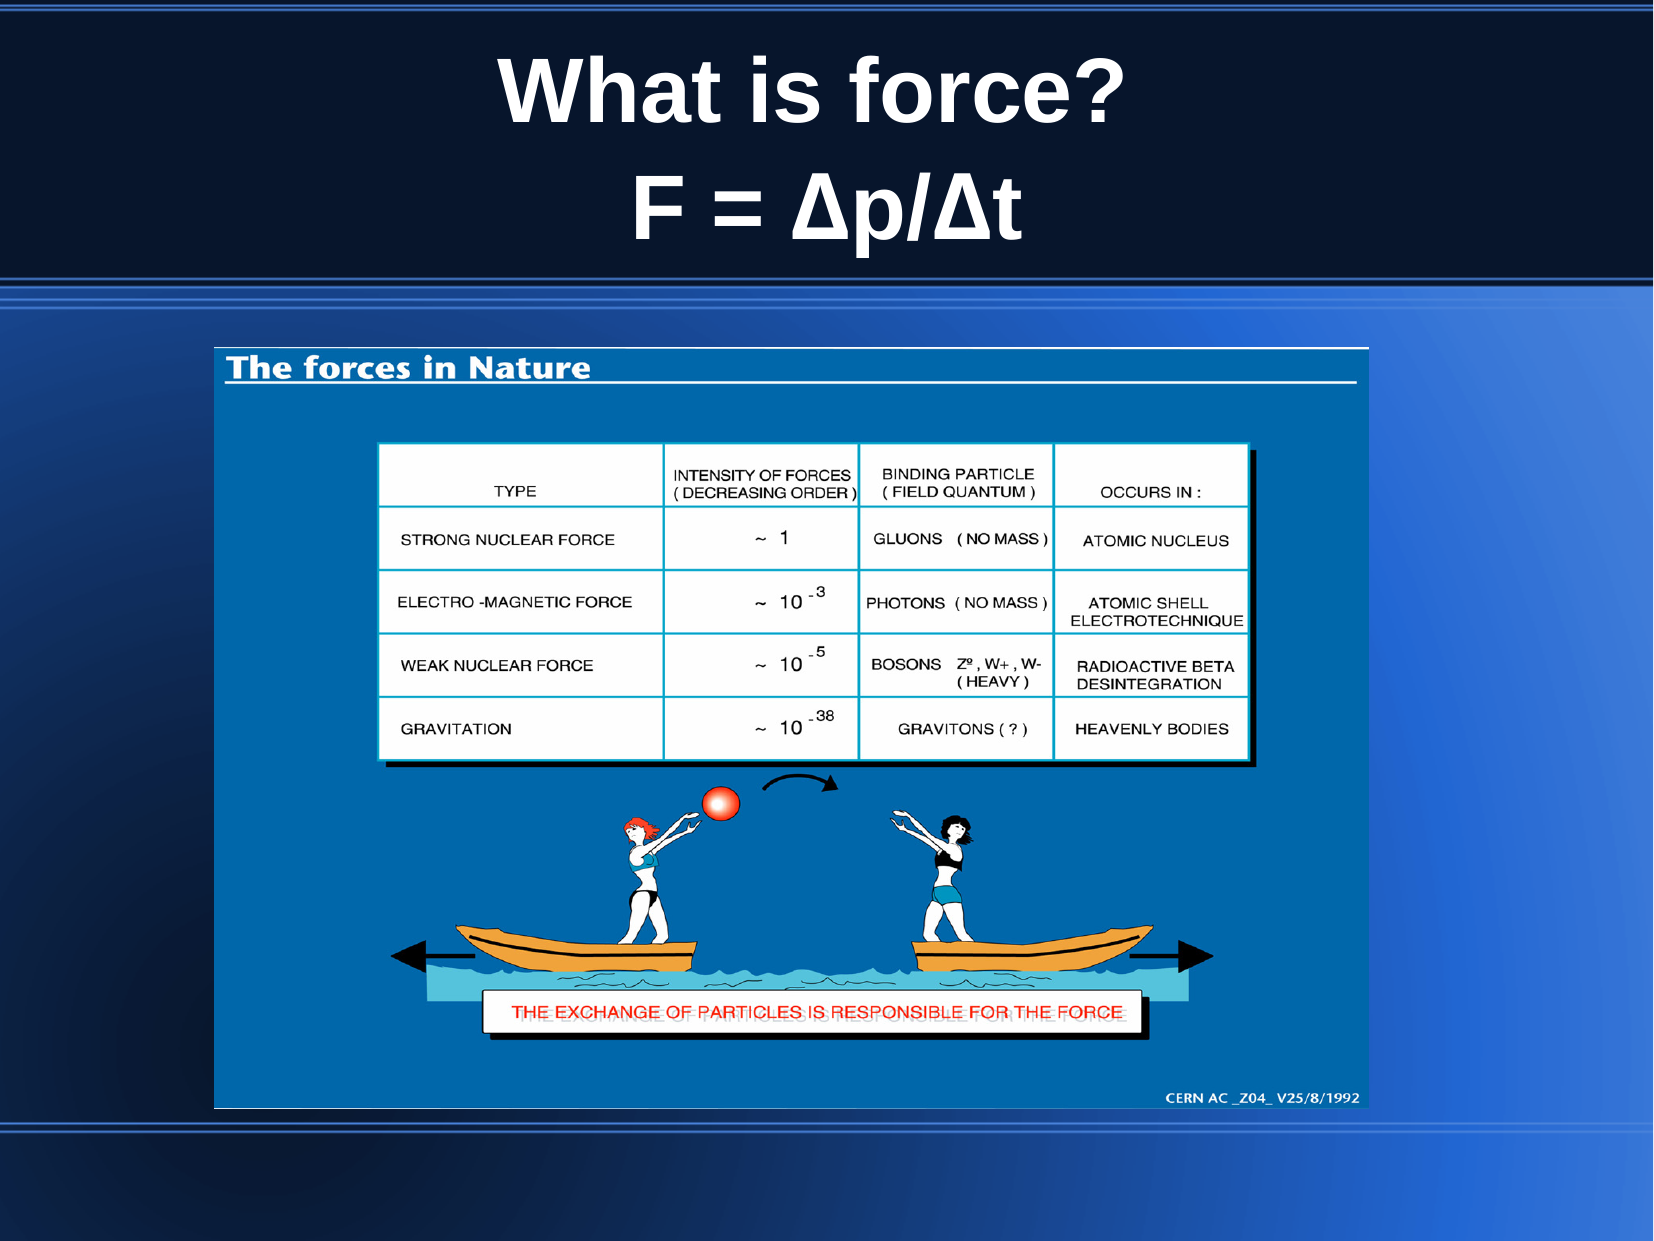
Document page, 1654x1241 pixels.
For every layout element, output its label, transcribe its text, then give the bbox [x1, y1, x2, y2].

title What is force? F = Δp/Δt [82, 47, 1571, 259]
picture [0, 0, 1654, 1241]
